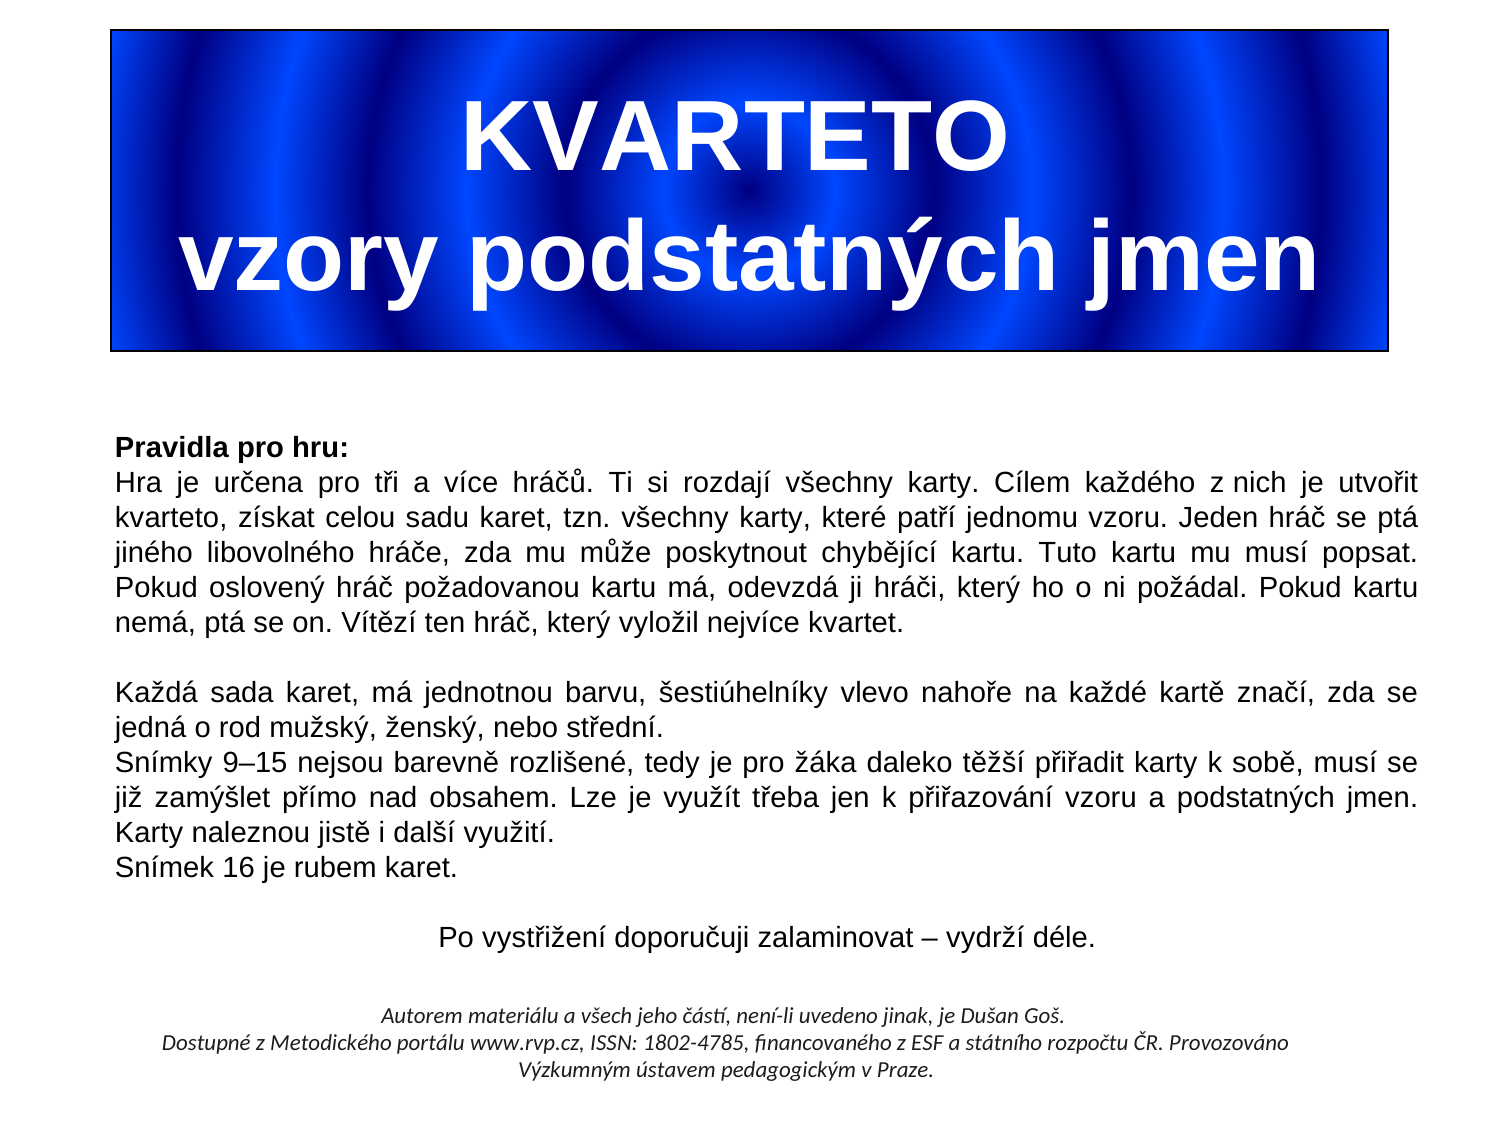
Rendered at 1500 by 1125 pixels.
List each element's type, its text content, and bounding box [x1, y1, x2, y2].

picture [109, 28, 1390, 353]
text_box Pravidla pro hru: Hra je určena pro tři a více hráčů. Ti si rozdají všechny karty. Cílem každého z nich je utvořit kvarteto, získat celou sadu karet, tzn. všechny karty, které patří jednomu vzoru. Jeden hráč se ptá jiného libovolného hráče, zda mu může poskytnout chybějící kartu. Tuto kartu mu musí popsat. Pokud oslovený hráč požadovanou kartu má, odevzdá ji hráči, který ho o ni požádal. Pokud kartu nemá, ptá se on. Vítězí ten hráč, který vyložil nejvíce kvartet. Každá sada karet, má jednotnou barvu, šestiúhelníky vlevo nahoře na každé kartě značí, zda se jedná o rod mužský, ženský, nebo střední. Snímky 9–15 nejsou barevně rozlišené, tedy je pro žáka daleko těžší přiřadit karty k sobě, musí se již zamýšlet přímo nad obsahem. Lze je využít třeba jen k přiřazování vzoru a podstatných jmen. Karty naleznou jistě i další využití. Snímek 16 je rubem karet. Po vystřižení doporučuji zalaminovat – vydrží déle. [100, 420, 1436, 961]
text_box KVARTETO vzory podstatných jmen [112, 30, 1388, 350]
text_box Autorem materiálu a všech jeho částí, není-li uvedeno jinak, je Dušan Goš. Dostupné z Metodického portálu www.rvp.cz, ISSN: 1802-4785, financovaného z ESF a státního rozpočtu ČR. Provozováno Výzkumným ústavem pedagogickým v Praze. [88, 1011, 1365, 1072]
